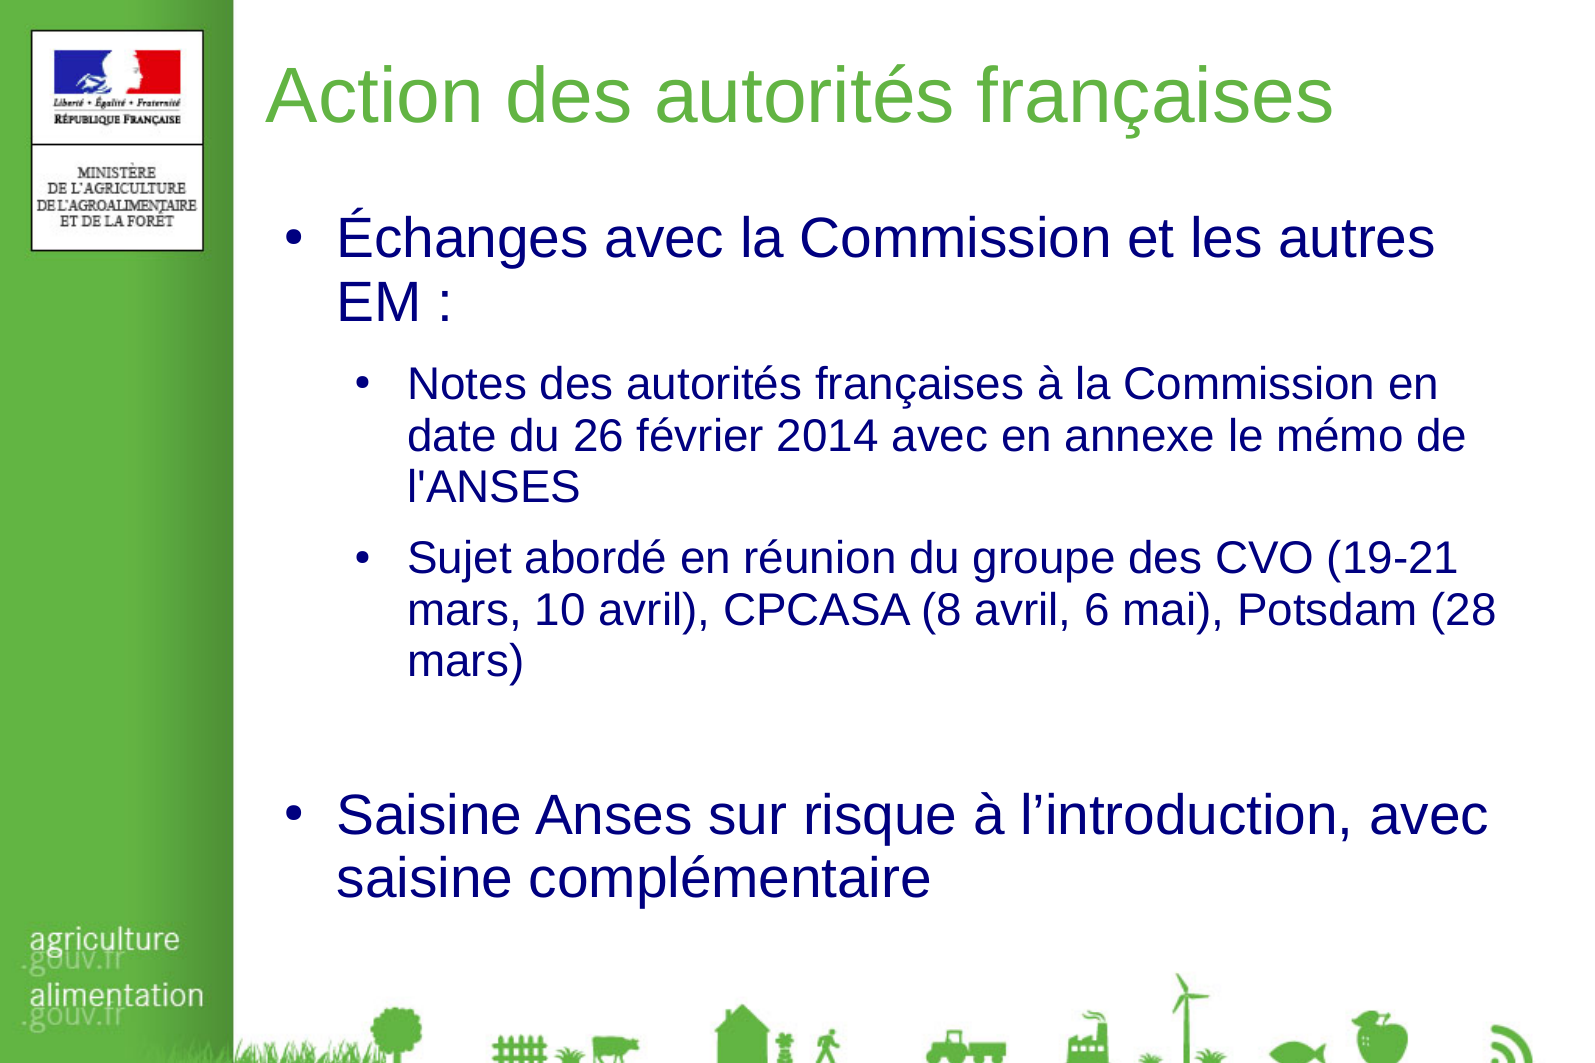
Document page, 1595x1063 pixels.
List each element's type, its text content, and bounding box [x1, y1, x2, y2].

picture [0, 0, 1595, 1063]
list Échanges avec la Commission et les autres EM : Notes des autorités françaises à la Commission en date du 26 février 2014 avec en annexe le mémo de l'ANSES Sujet abordé en réunion du groupe des CVO (19-21 mars, 10 avril), CPCASA (8 avril, 6 mai), Potsdam (28 mars) Saisine Anses sur risque à l’introduction, avec saisine complémentaire [265, 206, 1536, 907]
title Action des autorités françaises [265, 14, 1536, 178]
